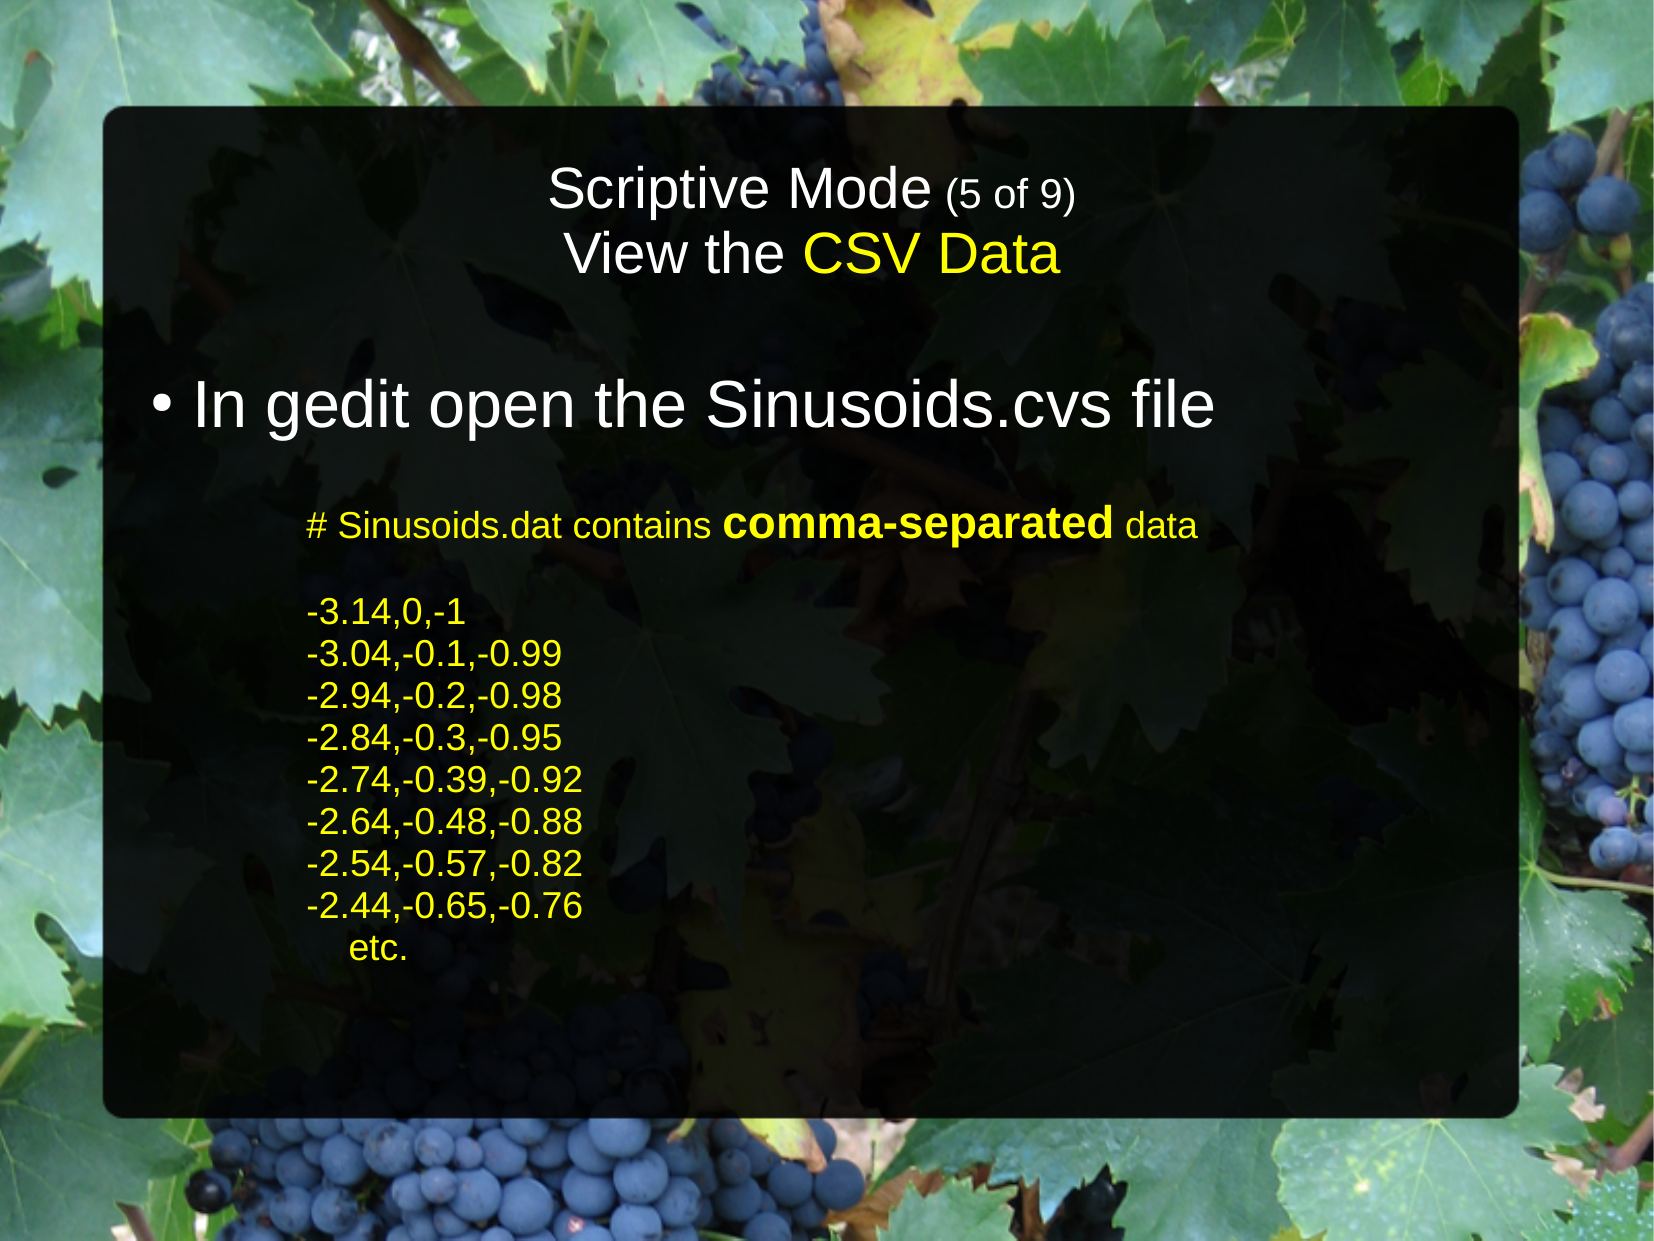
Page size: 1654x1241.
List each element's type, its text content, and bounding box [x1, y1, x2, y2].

subtitle In gedit open the Sinusoids.cvs file [150, 357, 1276, 451]
picture [0, 0, 1654, 1241]
text_box # Sinusoids.dat contains comma-separated data -3.14,0,-1 -3.04,-0.1,-0.99 -2.94,-0.2,-0.98 -2.84,-0.3,-0.95 -2.74,-0.39,-0.92 -2.64,-0.48,-0.88 -2.54,-0.57,-0.82 -2.44,-0.65,-0.76 etc. [291, 490, 1386, 977]
title Scriptive Mode (5 of 9) View the CSV Data [118, 125, 1506, 318]
